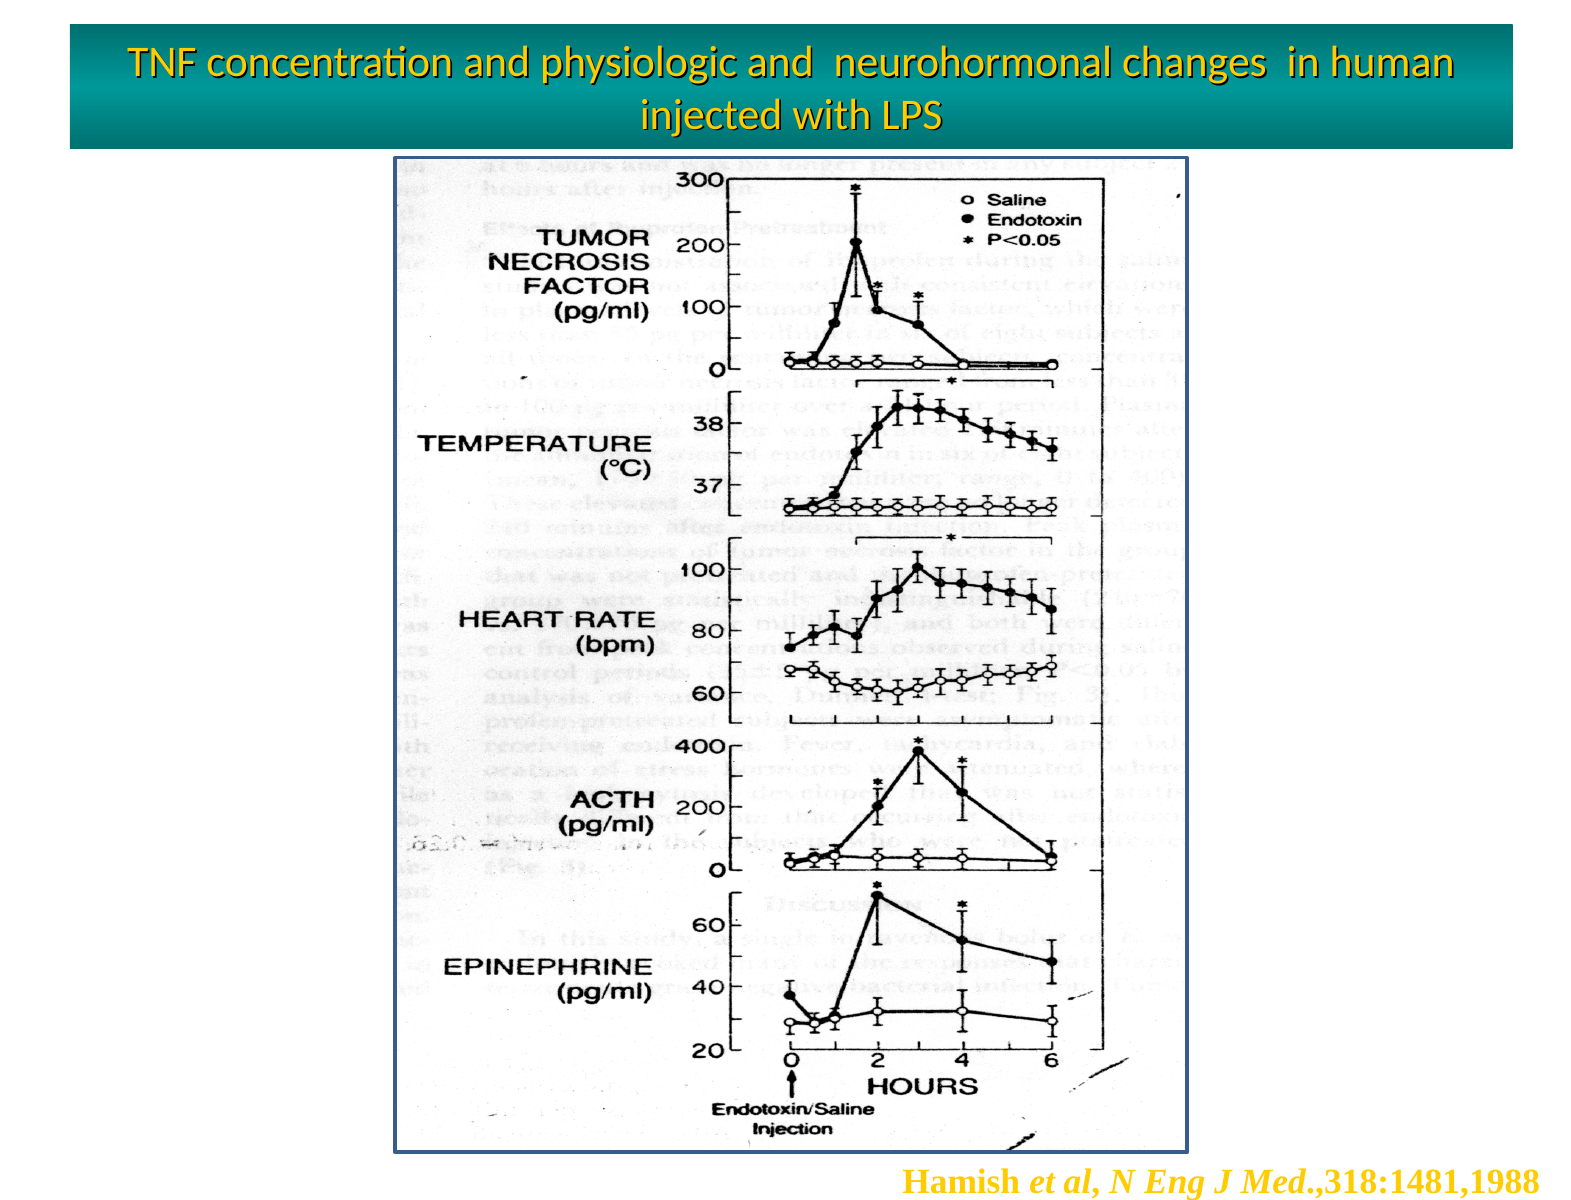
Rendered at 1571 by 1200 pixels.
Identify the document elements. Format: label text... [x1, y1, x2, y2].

chart [397, 159, 1185, 1151]
text_box Hamish et al, N Eng J Med.,318:1481,1988 [884, 1149, 1559, 1200]
text_box TNF concentration and physiologic and neurohormonal changes in human injected with LPS [69, 24, 1513, 149]
